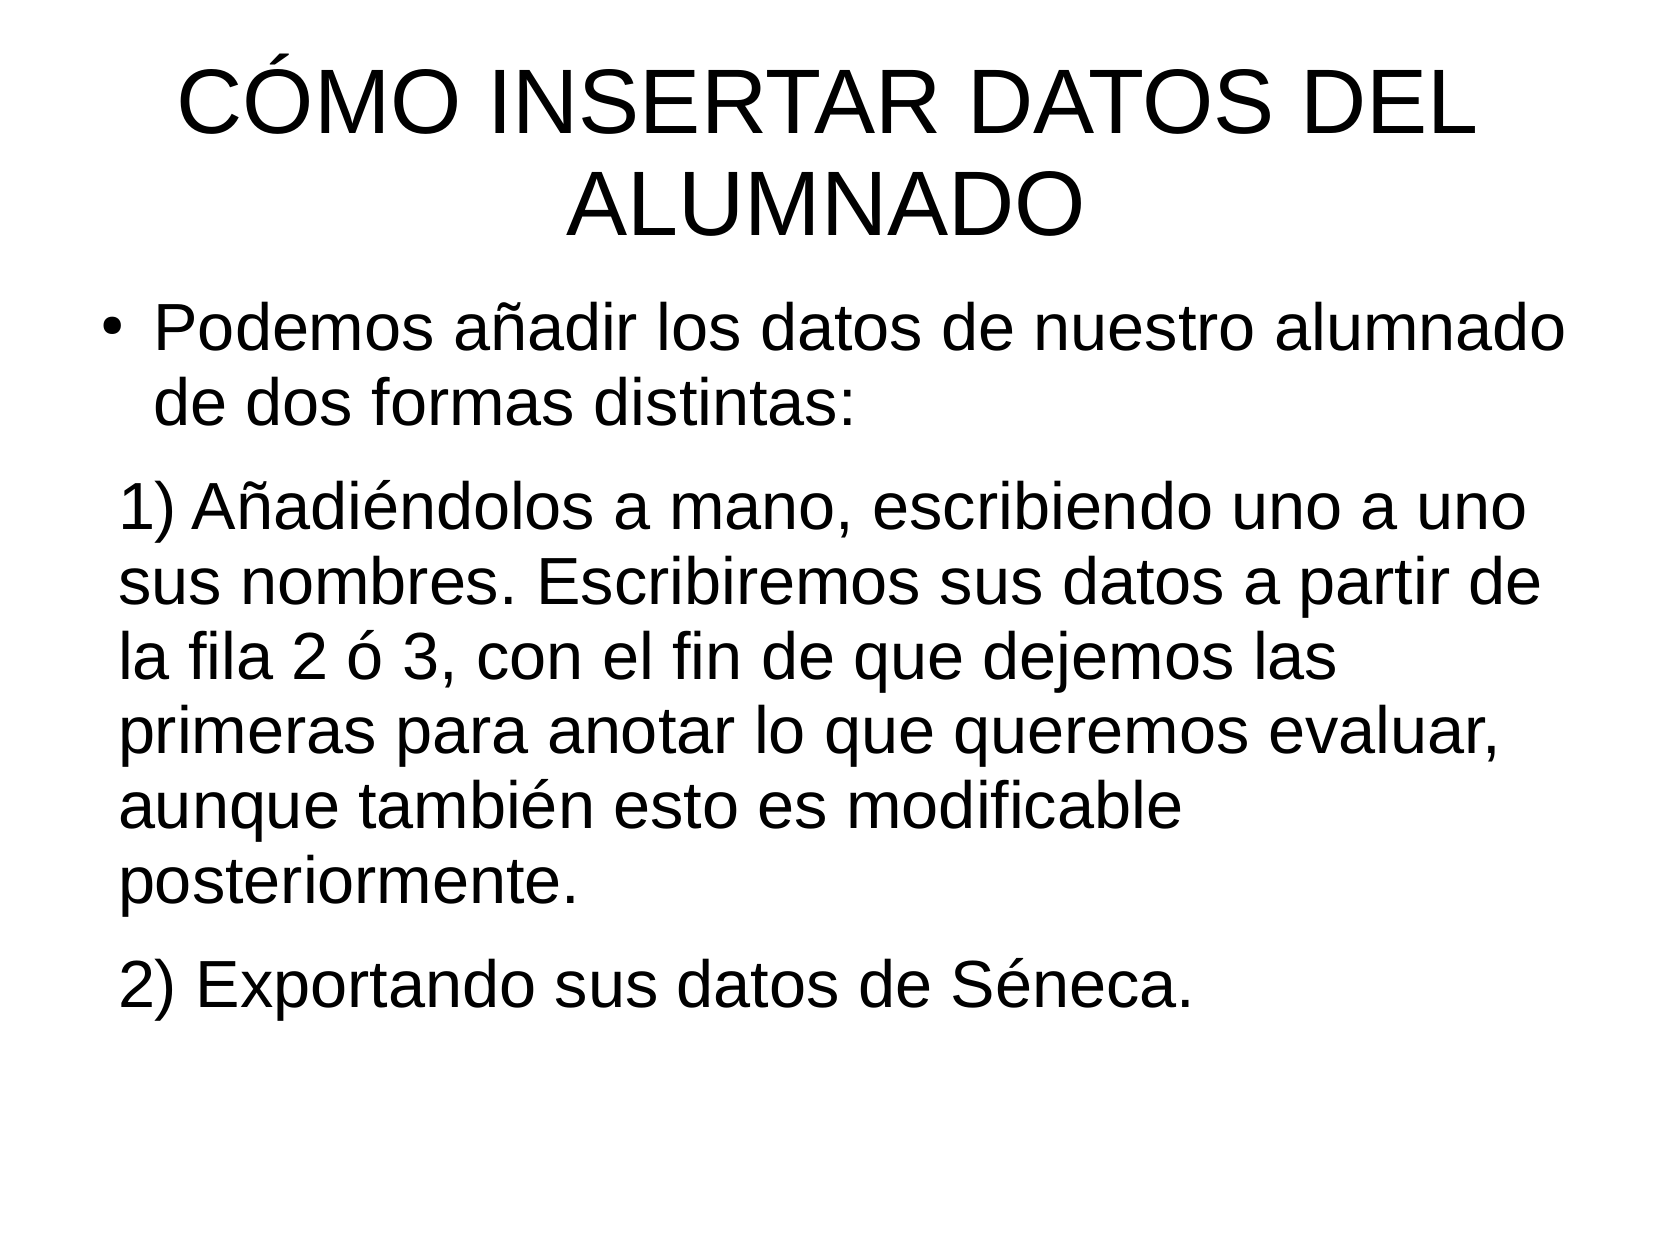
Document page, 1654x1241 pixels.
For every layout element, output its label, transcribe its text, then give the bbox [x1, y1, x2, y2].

list Podemos añadir los datos de nuestro alumnado de dos formas distintas: 1) Añadiéndolos a mano, escribiendo uno a uno sus nombres. Escribiremos sus datos a partir de la fila 2 ó 3, con el fin de que dejemos las primeras para anotar lo que queremos evaluar, aunque también esto es modificable posteriormente. 2) Exportando sus datos de Séneca. [82, 290, 1571, 1010]
title CÓMO INSERTAR DATOS DEL ALUMNADO [82, 49, 1571, 257]
